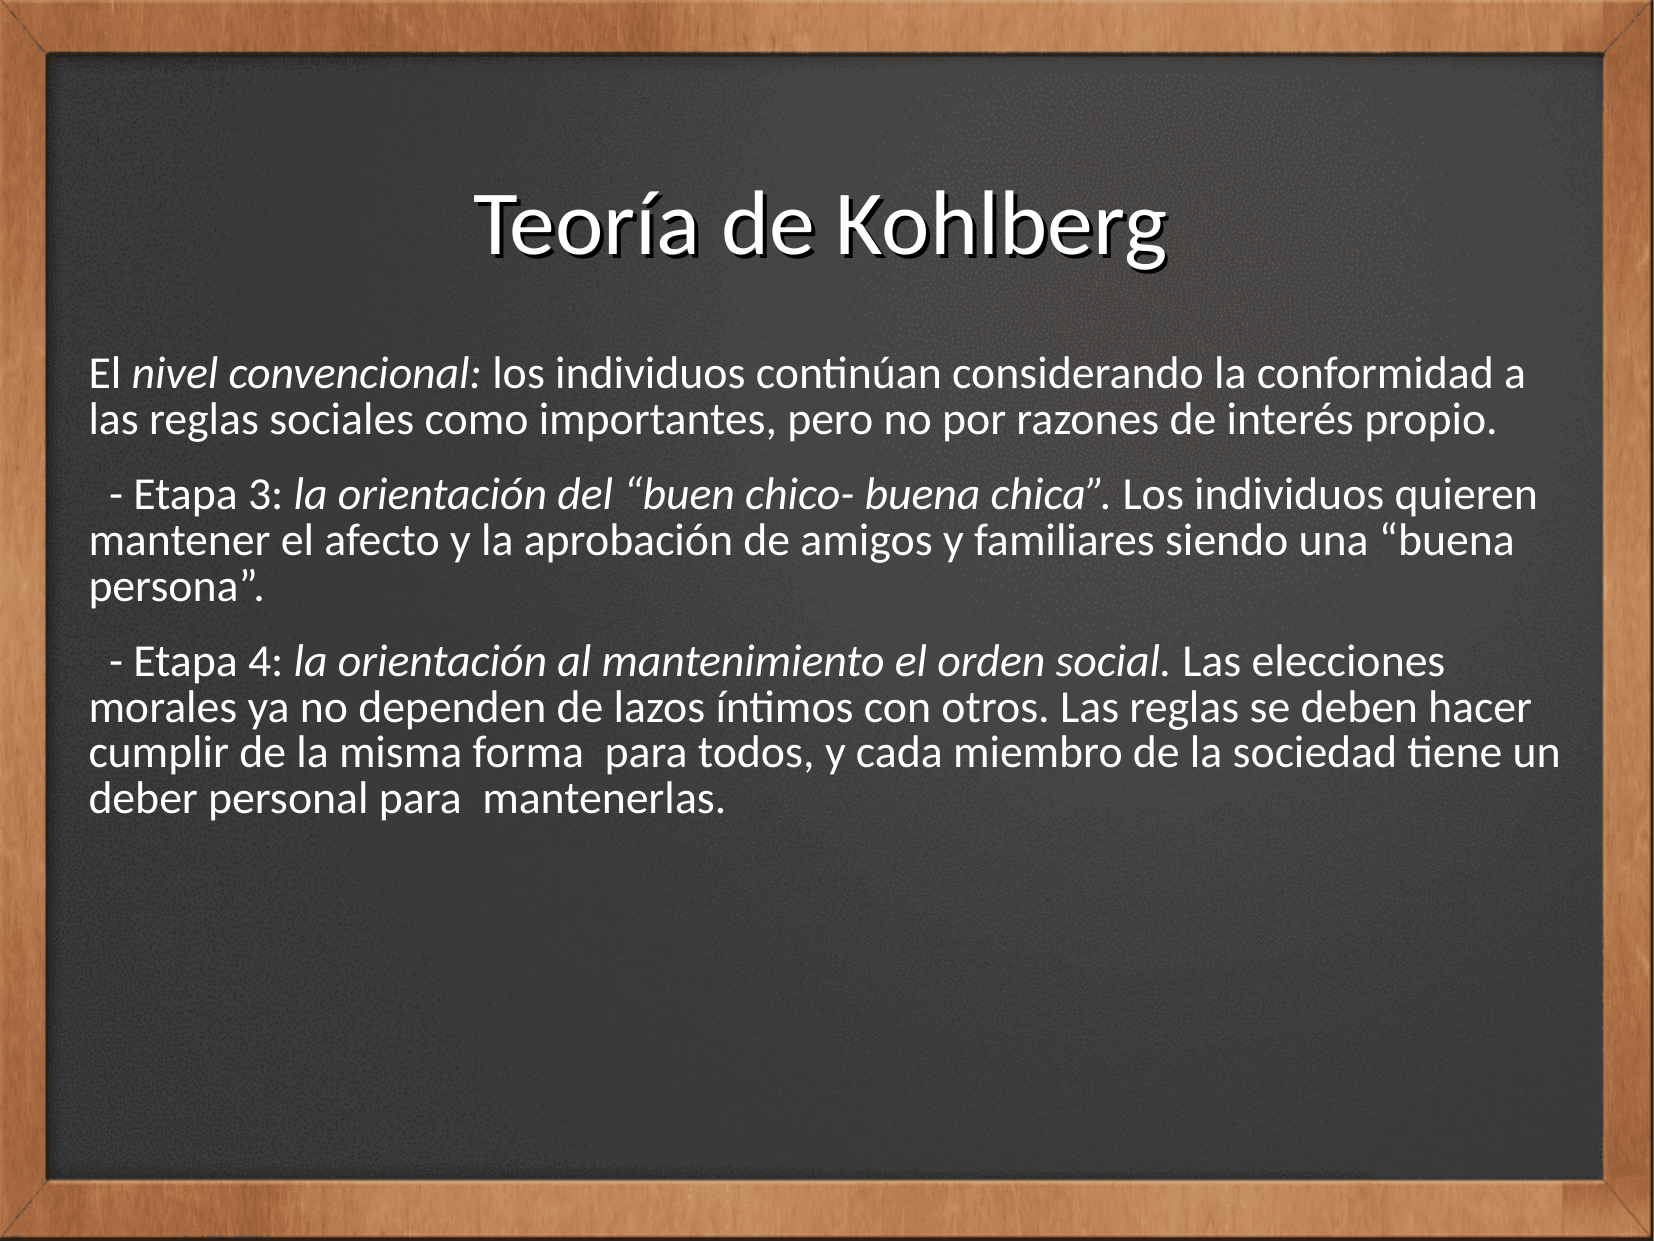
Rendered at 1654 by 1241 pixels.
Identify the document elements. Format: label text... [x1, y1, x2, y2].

list El nivel convencional: los individuos continúan considerando la conformidad a las reglas sociales como importantes, pero no por razones de interés propio. - Etapa 3: la orientación del “buen chico- buena chica”. Los individuos quieren mantener el afecto y la aprobación de amigos y familiares siendo una “buena persona”. - Etapa 4: la orientación al mantenimiento el orden social. Las elecciones morales ya no dependen de lazos íntimos con otros. Las reglas se deben hacer cumplir de la misma forma para todos, y cada miembro de la sociedad tiene un deber personal para mantenerlas. [88, 354, 1577, 1173]
picture [0, 0, 1654, 1241]
title Teoría de Kohlberg [76, 147, 1565, 316]
